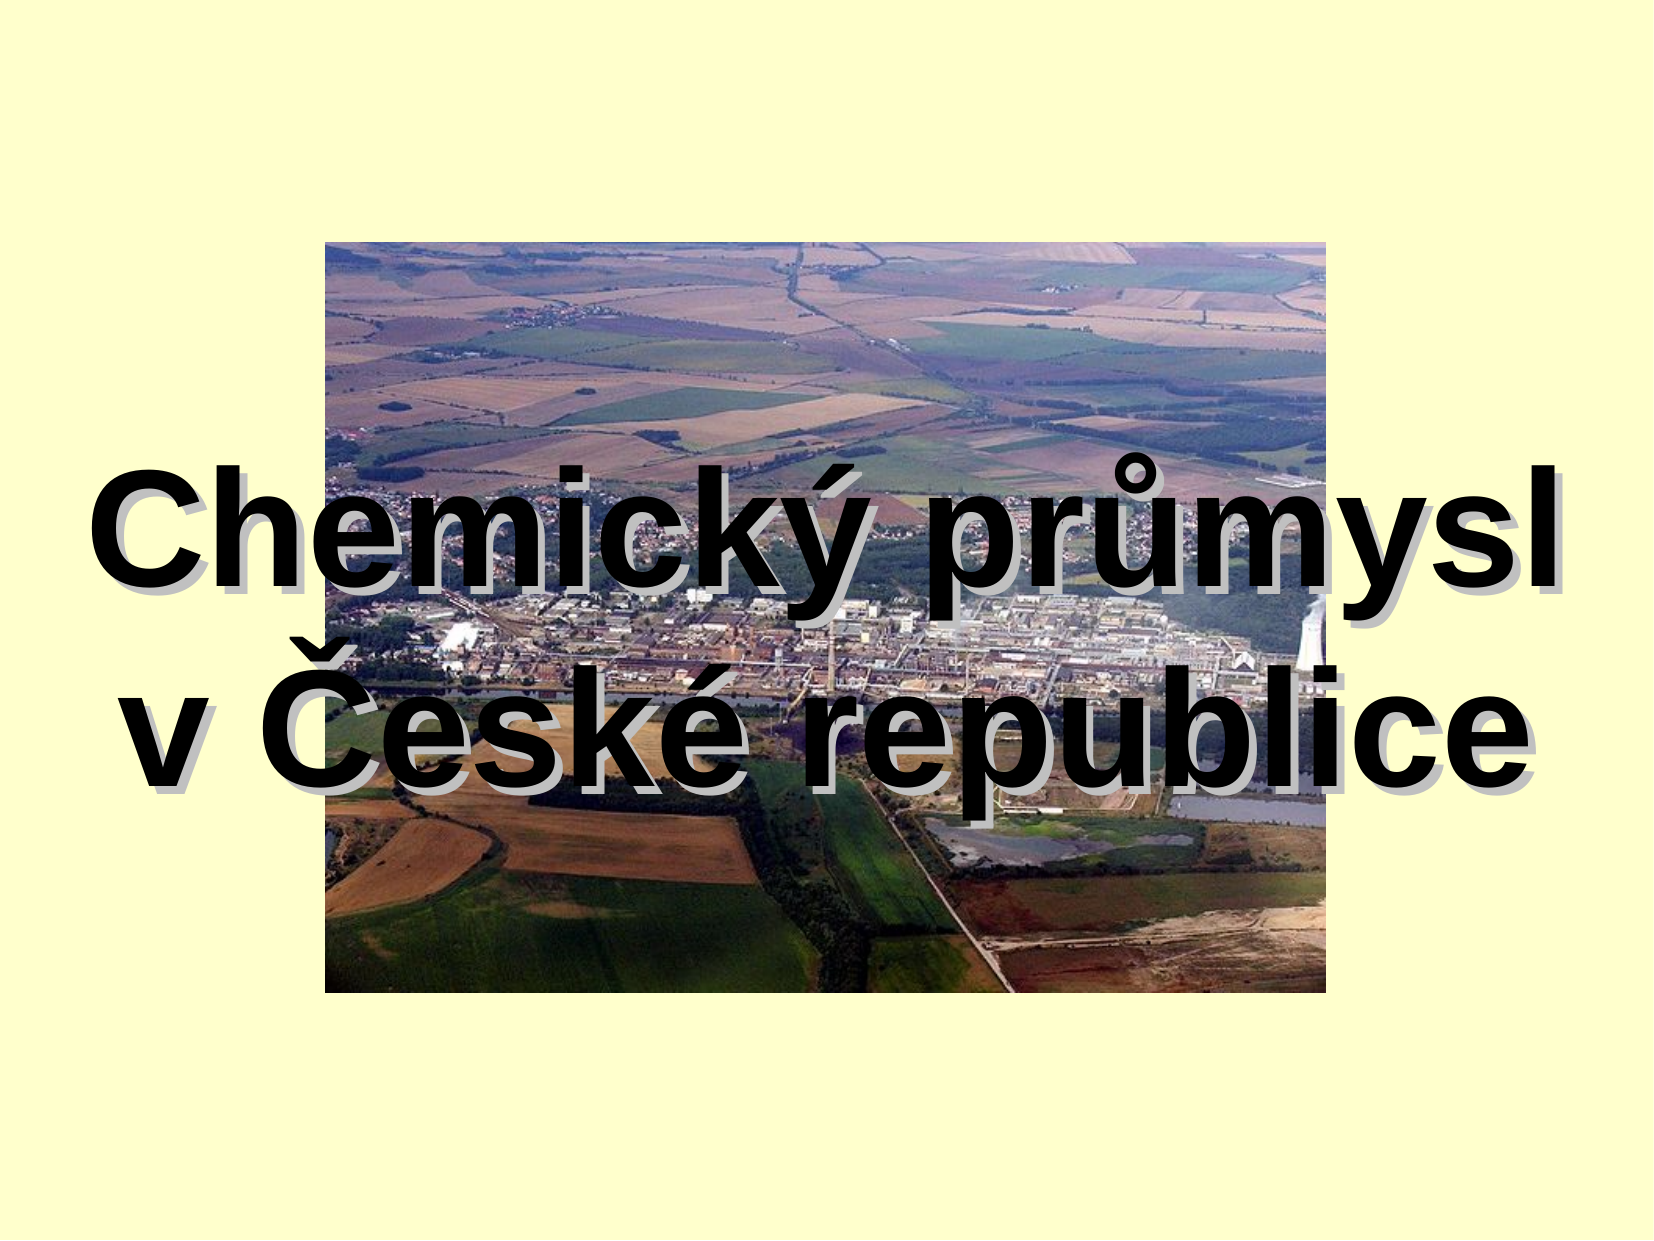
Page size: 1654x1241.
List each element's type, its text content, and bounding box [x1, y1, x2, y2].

subtitle Chemický průmysl v České republice [82, 210, 1571, 1030]
